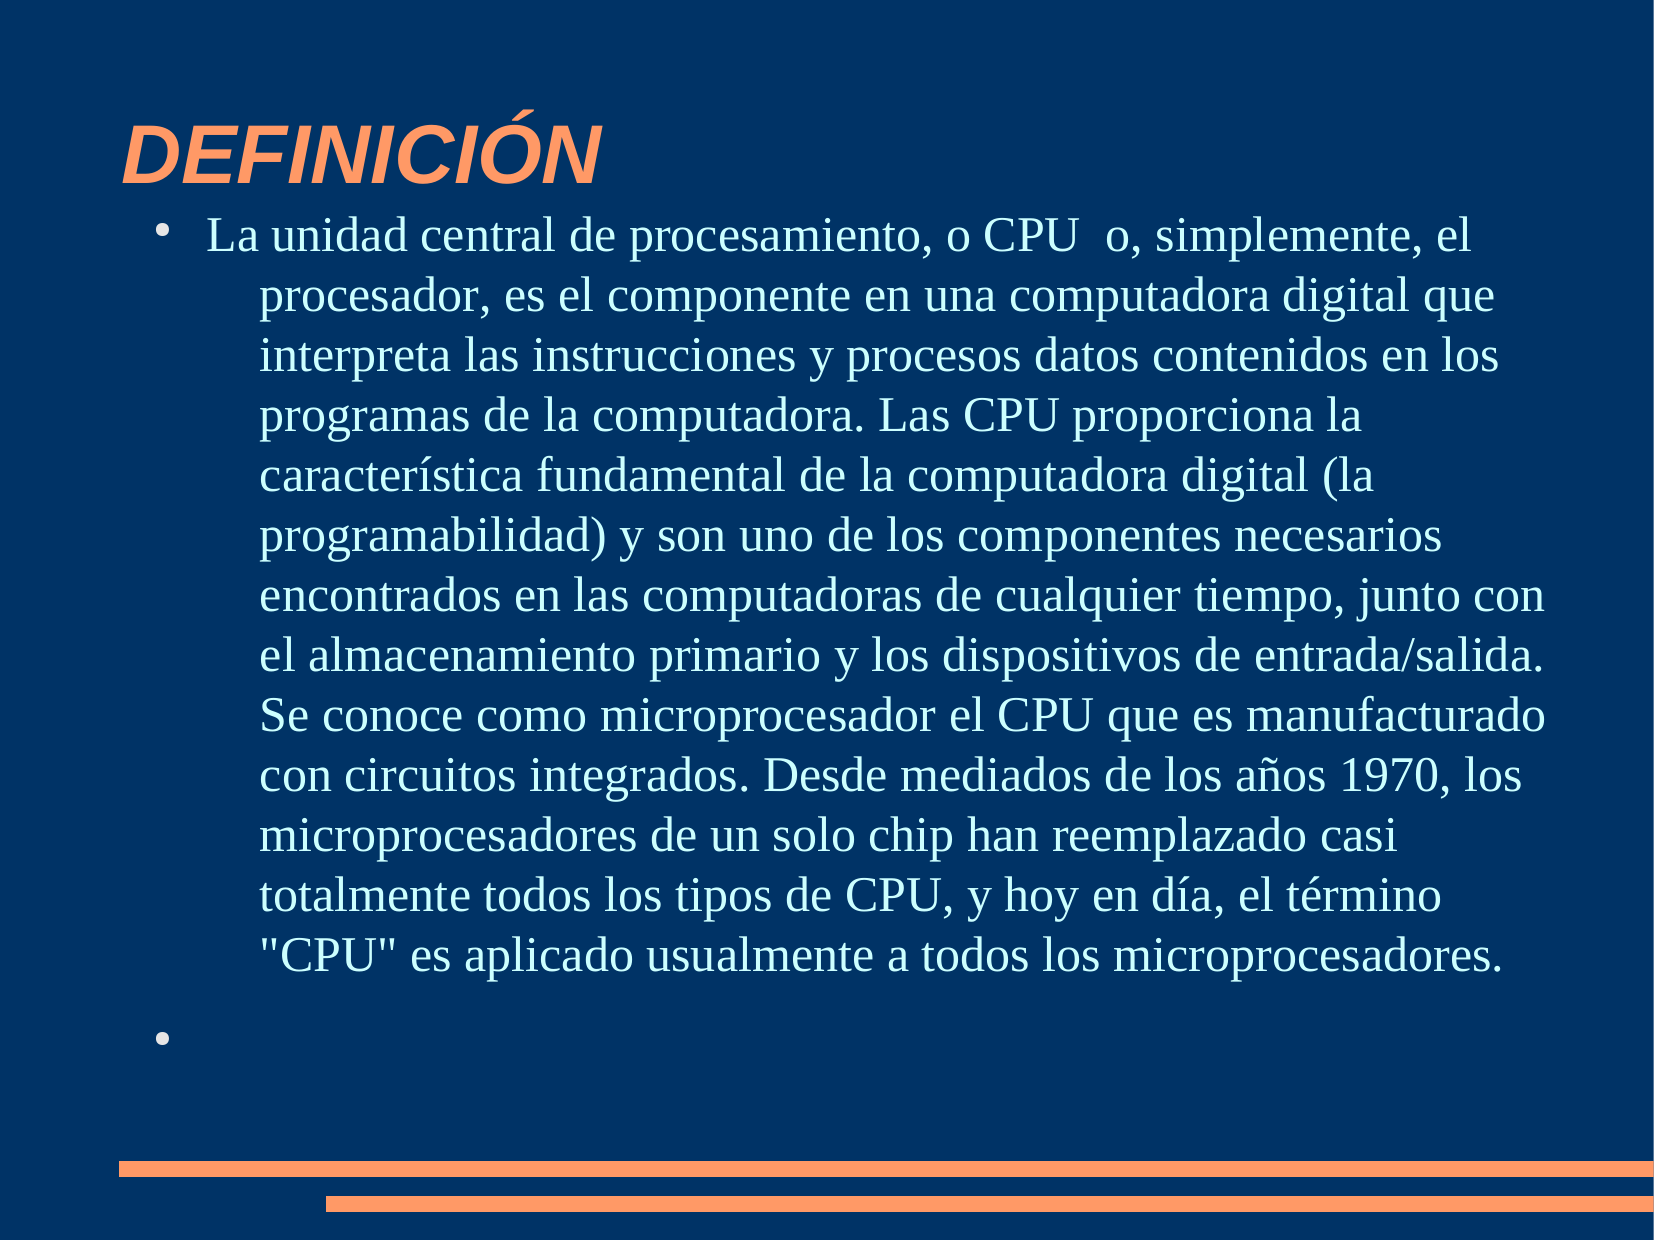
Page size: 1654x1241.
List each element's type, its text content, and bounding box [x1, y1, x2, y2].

list La unidad central de procesamiento, o CPU o, simplemente, el procesador, es el componente en una computadora digital que interpreta las instrucciones y procesos datos contenidos en los programas de la computadora. Las CPU proporciona la característica fundamental de la computadora digital (la programabilidad) y son uno de los componentes necesarios encontrados en las computadoras de cualquier tiempo, junto con el almacenamiento primario y los dispositivos de entrada/salida. Se conoce como microprocesador el CPU que es manufacturado con circuitos integrados. Desde mediados de los años 1970, los microprocesadores de un solo chip han reemplazado casi totalmente todos los tipos de CPU, y hoy en día, el término "CPU" es aplicado usualmente a todos los microprocesadores. [118, 201, 1558, 1241]
title DEFINICIÓN [121, 46, 1534, 201]
